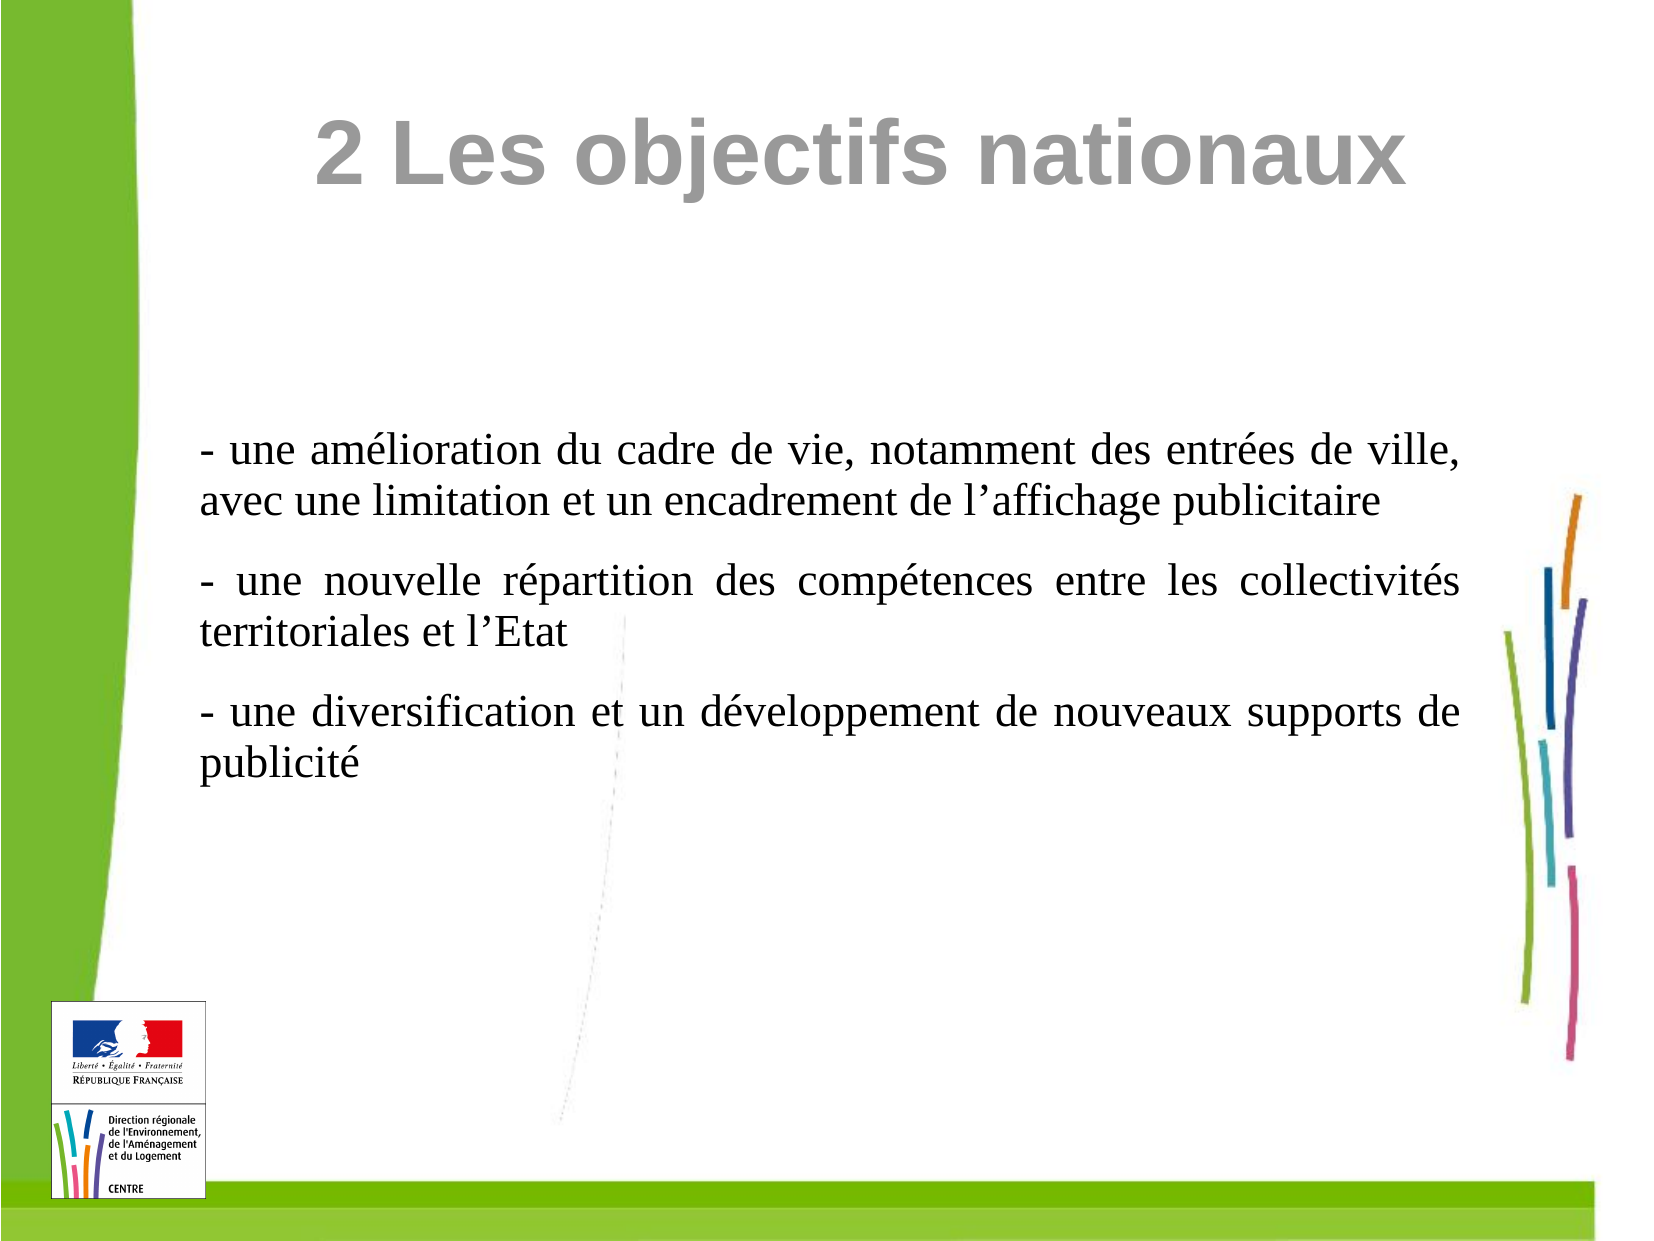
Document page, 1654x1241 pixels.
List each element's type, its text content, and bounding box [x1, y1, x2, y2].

picture [1, 0, 1654, 1241]
list - une amélioration du cadre de vie, notamment des entrées de ville, avec une limitation et un encadrement de l’affichage publicitaire - une nouvelle répartition des compétences entre les collectivités territoriales et l’Etat - une diversification et un développement de nouveaux supports de publicité [199, 267, 1462, 993]
title 2 Les objectifs nationaux [178, 49, 1571, 257]
